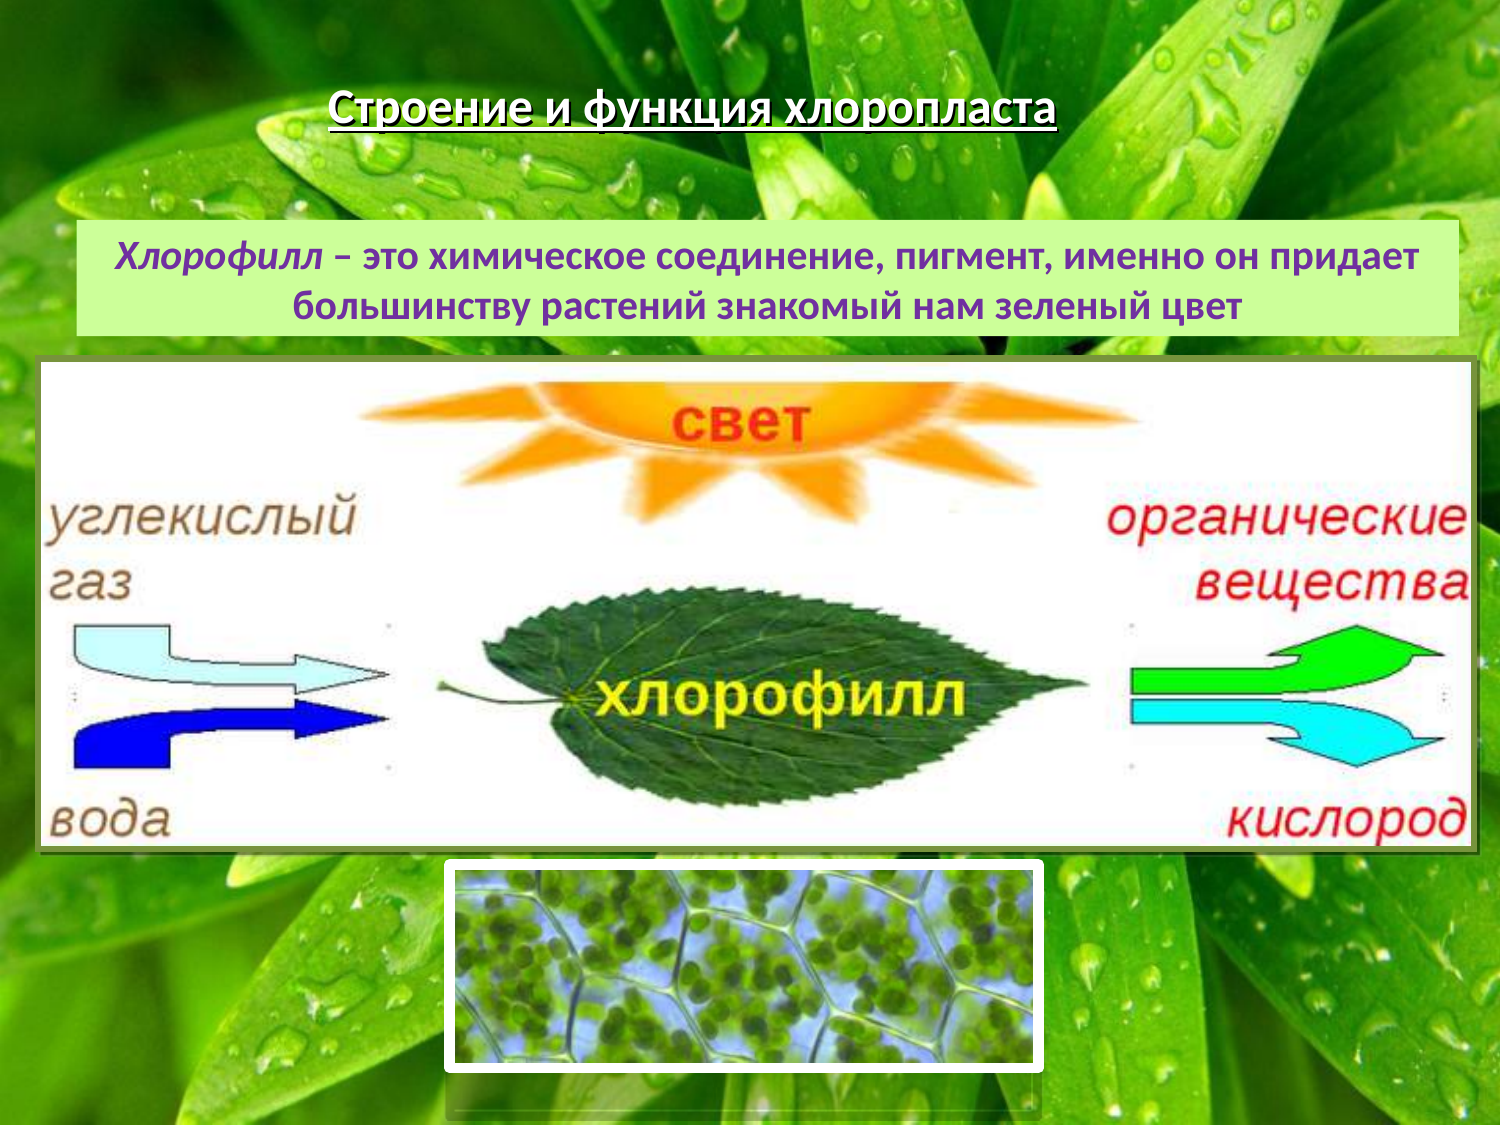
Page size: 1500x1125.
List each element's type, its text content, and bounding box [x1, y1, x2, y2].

picture [0, 0, 1500, 1125]
text_box Хлорофилл – это химическое соединение, пигмент, именно он придает большинству растений знакомый нам зеленый цвет [76, 219, 1459, 337]
text_box Строение и функция хлоропласта [312, 66, 1081, 188]
